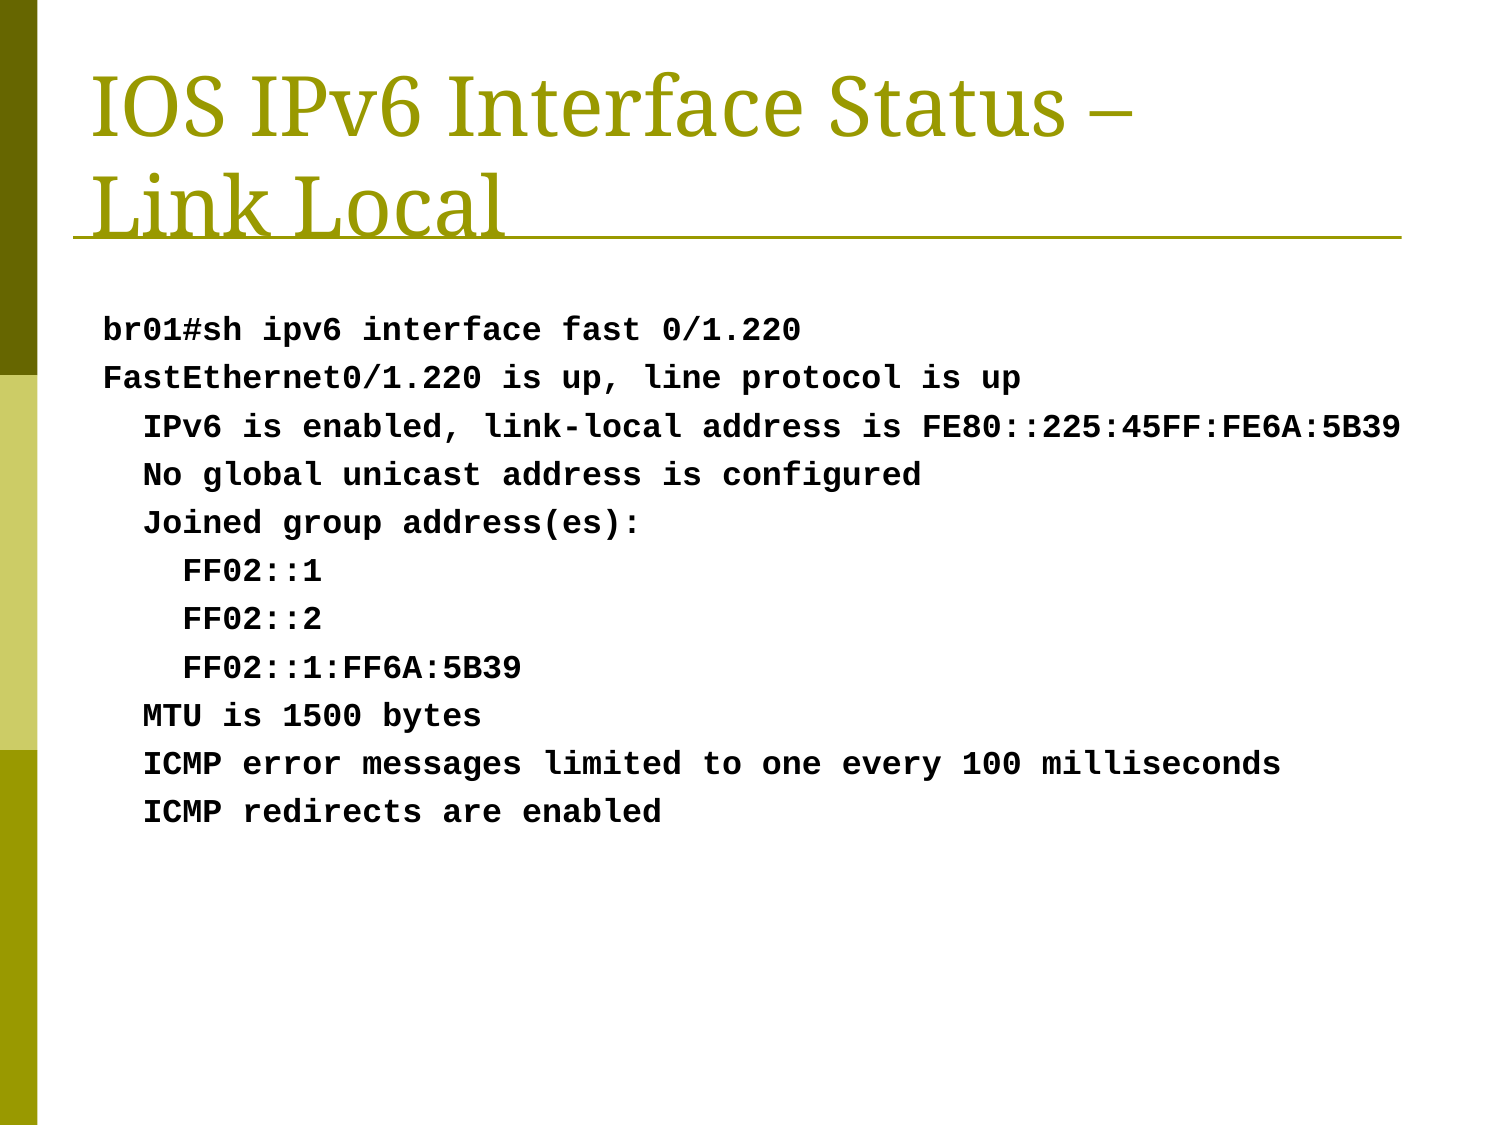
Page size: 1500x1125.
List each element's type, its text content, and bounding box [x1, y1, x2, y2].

list br01#sh ipv6 interface fast 0/1.220 FastEthernet0/1.220 is up, line protocol is up IPv6 is enabled, link-local address is FE80::225:45FF:FE6A:5B39 No global unicast address is configured Joined group address(es): FF02::1 FF02::2 FF02::1:FF6A:5B39 MTU is 1500 bytes ICMP error messages limited to one every 100 milliseconds ICMP redirects are enabled [87, 299, 1469, 1051]
title IOS IPv6 Interface Status – Link Local [75, 45, 1426, 233]
